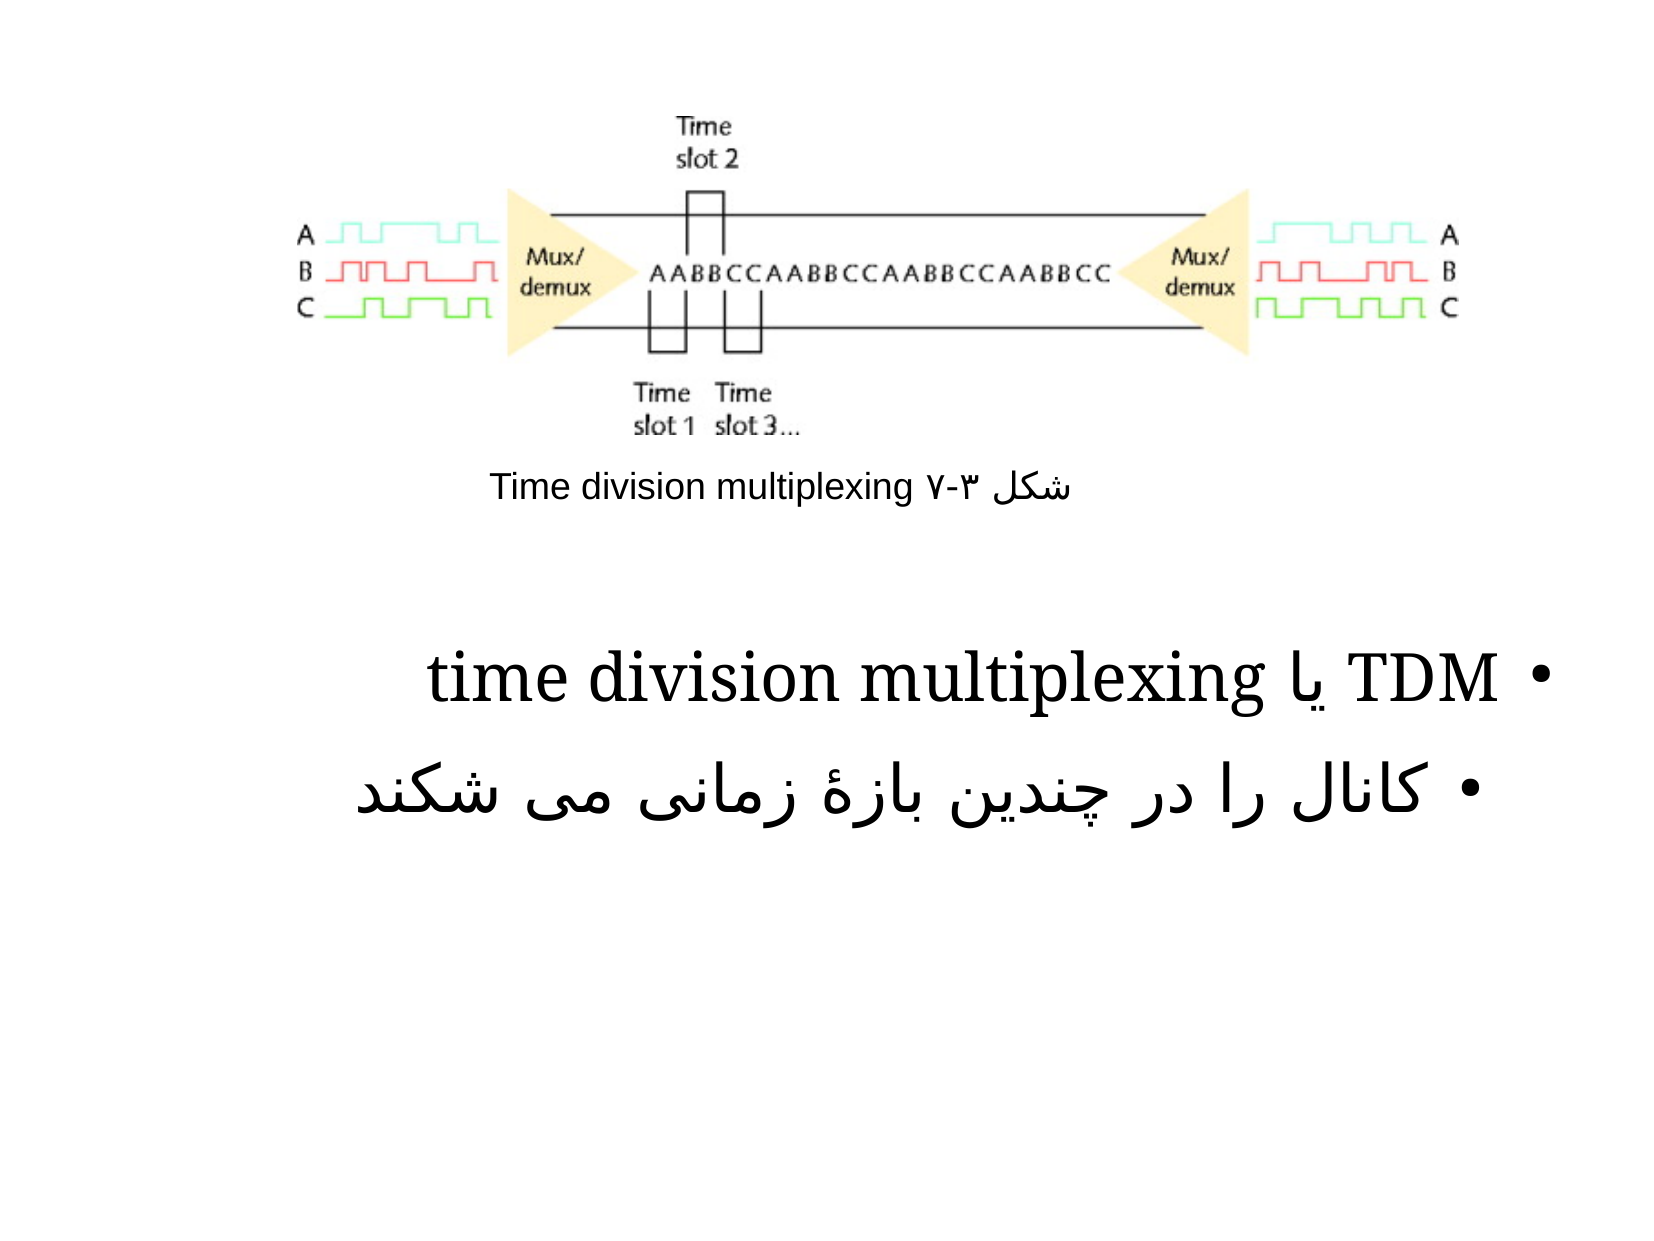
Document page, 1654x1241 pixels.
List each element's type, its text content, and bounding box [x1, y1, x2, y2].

picture [297, 116, 1459, 435]
list TDM یا time division multiplexing کانال را در چندین بازهٔ زمانی می شکند [82, 630, 1571, 1182]
text_box شکل ۳-۷ Time division multiplexing [285, 454, 1123, 515]
